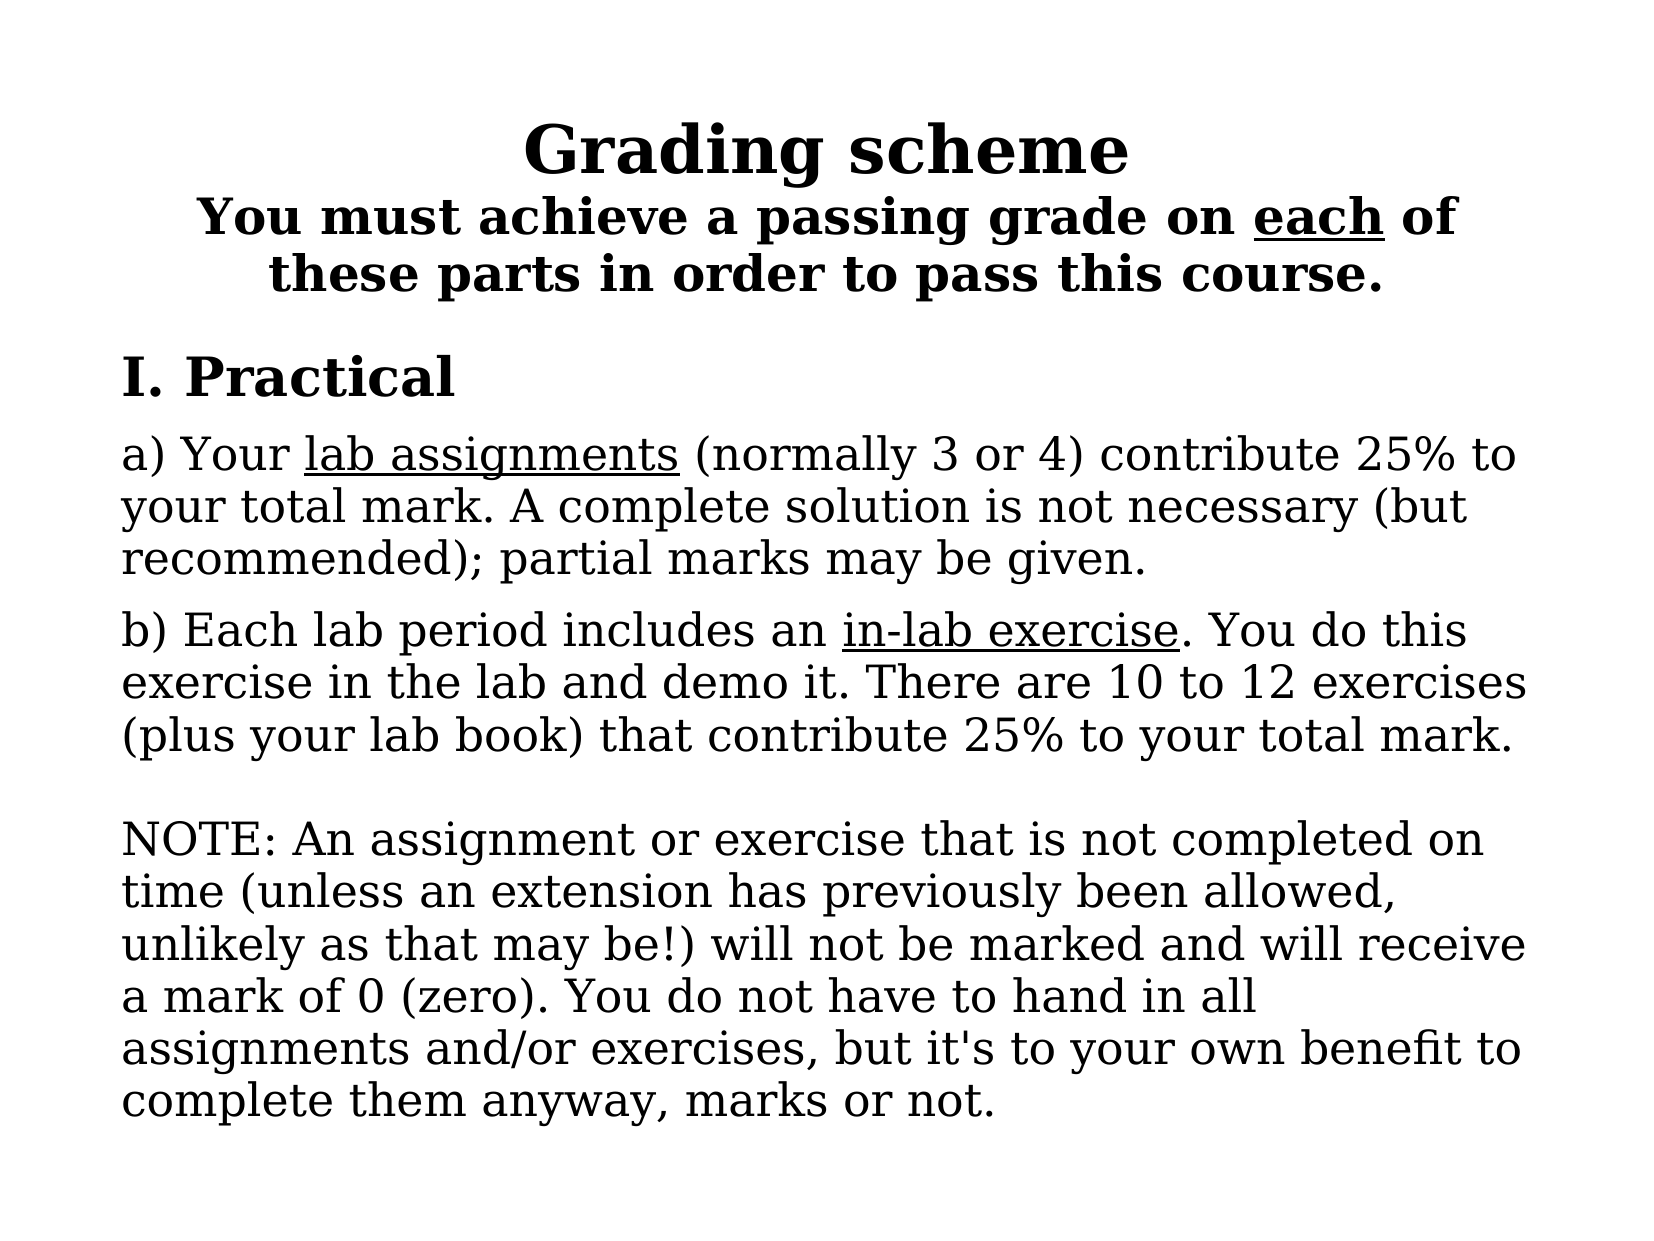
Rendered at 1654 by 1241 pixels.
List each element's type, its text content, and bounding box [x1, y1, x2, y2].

title Grading scheme You must achieve a passing grade on each of these parts in order to pass this course. [121, 102, 1534, 311]
list Practical a) Your lab assignments (normally 3 or 4) contribute 25% to your total mark. A complete solution is not necessary (but recommended); partial marks may be given. b) Each lab period includes an in-lab exercise. You do this exercise in the lab and demo it. There are 10 to 12 exercises (plus your lab book) that contribute 25% to your total mark. NOTE: An assignment or exercise that is not completed on time (unless an extension has previously been allowed, unlikely as that may be!) will not be marked and will receive a mark of 0 (zero). You do not have to hand in all assignments and/or exercises, but it's to your own benefit to complete them anyway, marks or not. [121, 344, 1534, 1166]
